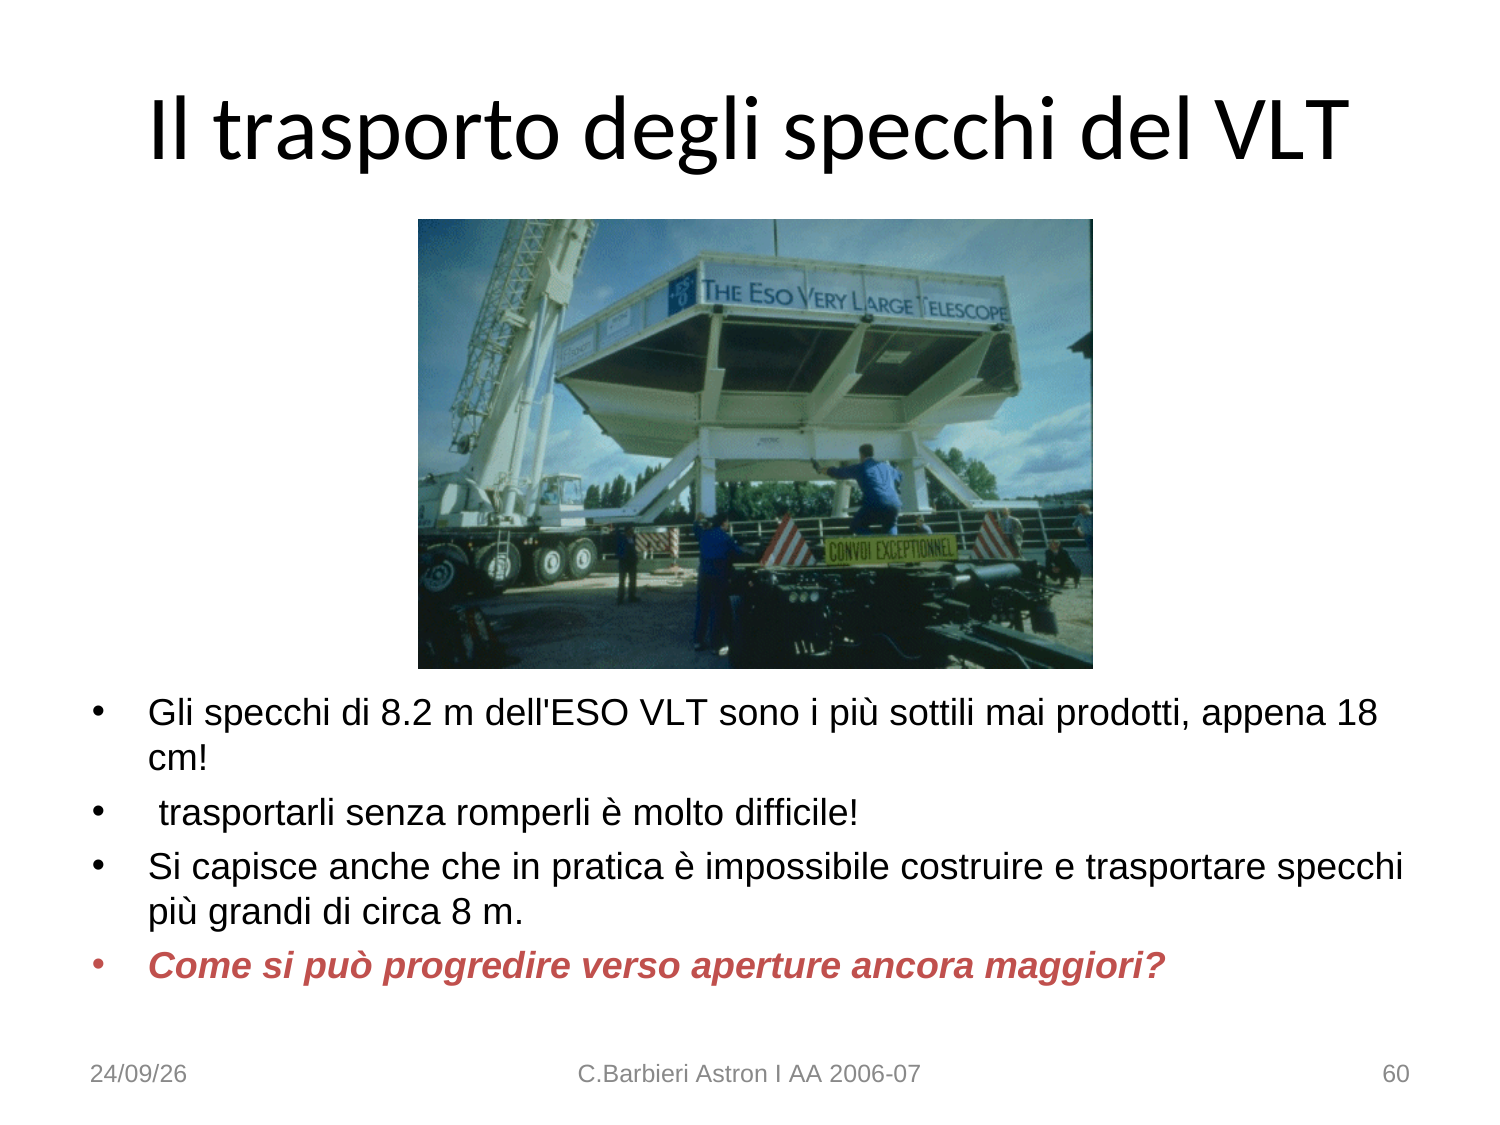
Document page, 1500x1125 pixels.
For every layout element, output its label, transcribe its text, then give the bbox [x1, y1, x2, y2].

text_box C.Barbieri Astron I AA 2006-07 [512, 1042, 988, 1103]
text_box <number> [1074, 1042, 1426, 1103]
list Gli specchi di 8.2 m dell'ESO VLT sono i più sottili mai prodotti, appena 18 cm! trasportarli senza romperli è molto difficile! Si capisce anche che in pratica è impossibile costruire e trasportare specchi più grandi di circa 8 m. Come si può progredire verso aperture ancora maggiori? [76, 680, 1436, 1012]
text_box 07/03/22 [74, 1042, 426, 1103]
picture [418, 219, 1093, 669]
title Il trasporto degli specchi del VLT [112, 60, 1388, 186]
